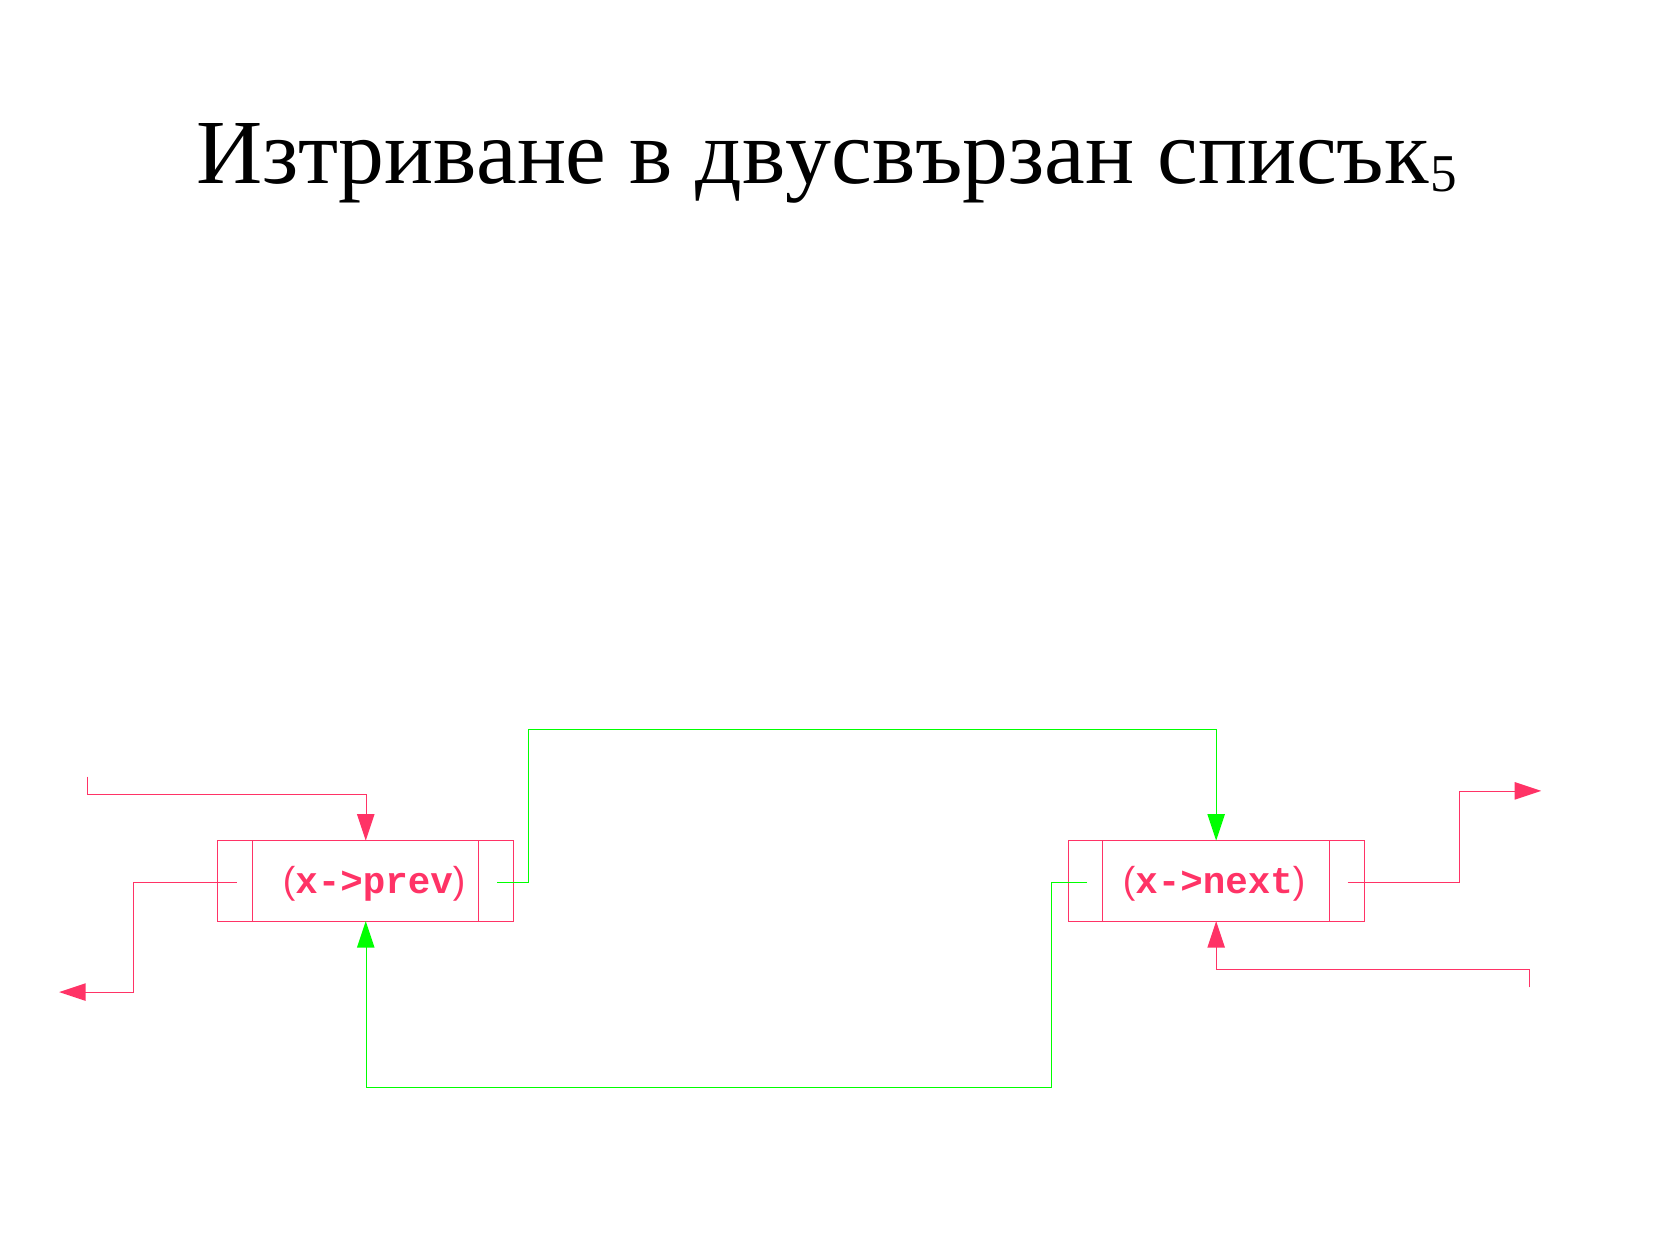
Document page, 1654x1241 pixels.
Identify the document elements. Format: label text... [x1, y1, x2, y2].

title Изтриване в двусвързан списък5 [82, 49, 1571, 257]
text_box (x->next) [1087, 852, 1348, 913]
text_box (x->prev) [236, 852, 498, 913]
